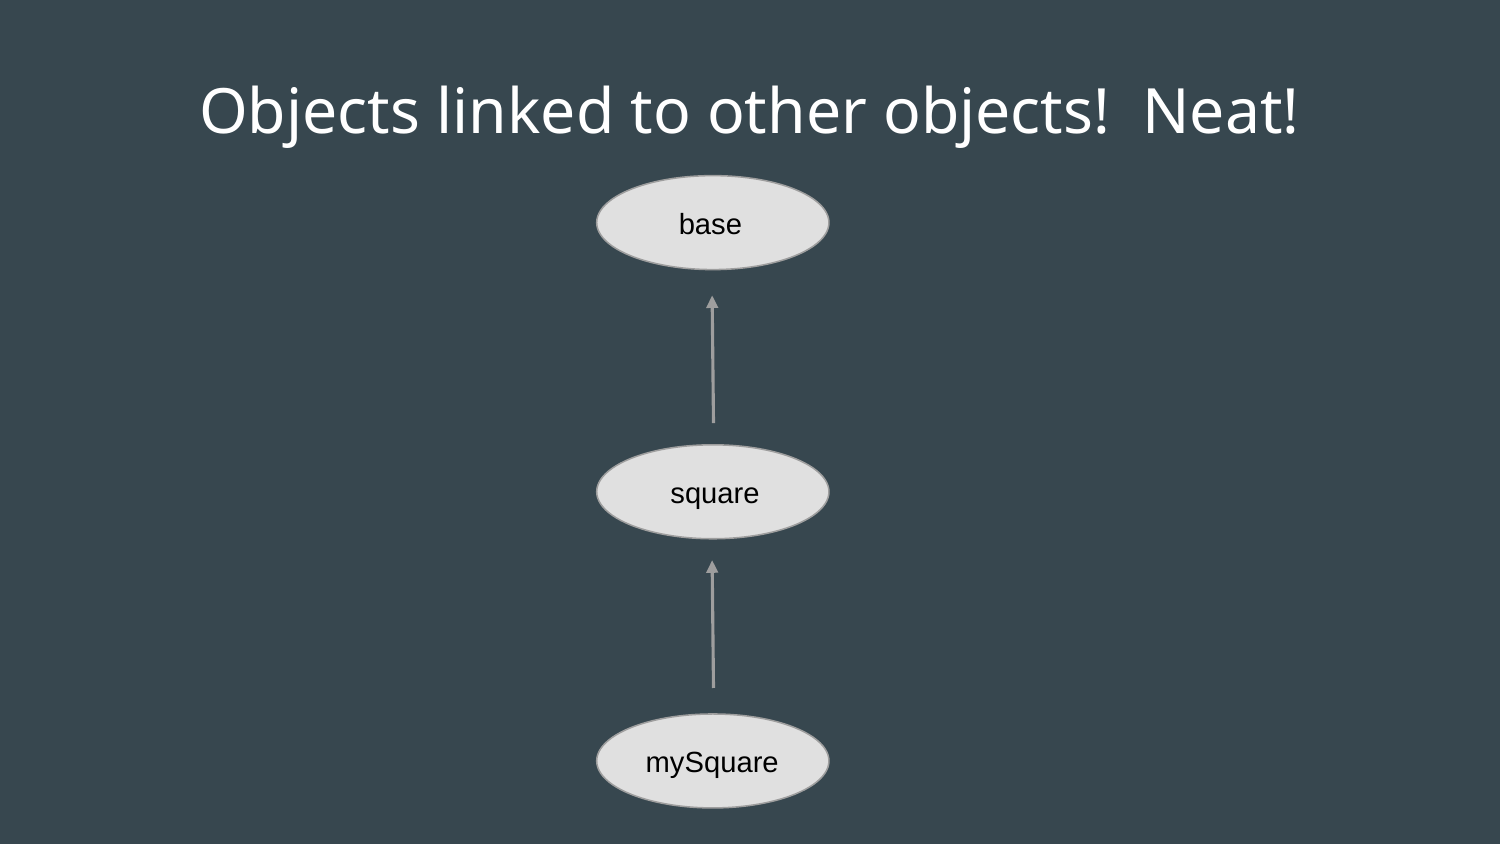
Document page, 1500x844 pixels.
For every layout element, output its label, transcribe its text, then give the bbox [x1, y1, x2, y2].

text_box base [596, 175, 829, 270]
title Objects linked to other objects! Neat! [51, 55, 1449, 150]
text_box square [596, 444, 829, 539]
text_box mySquare [596, 713, 829, 808]
